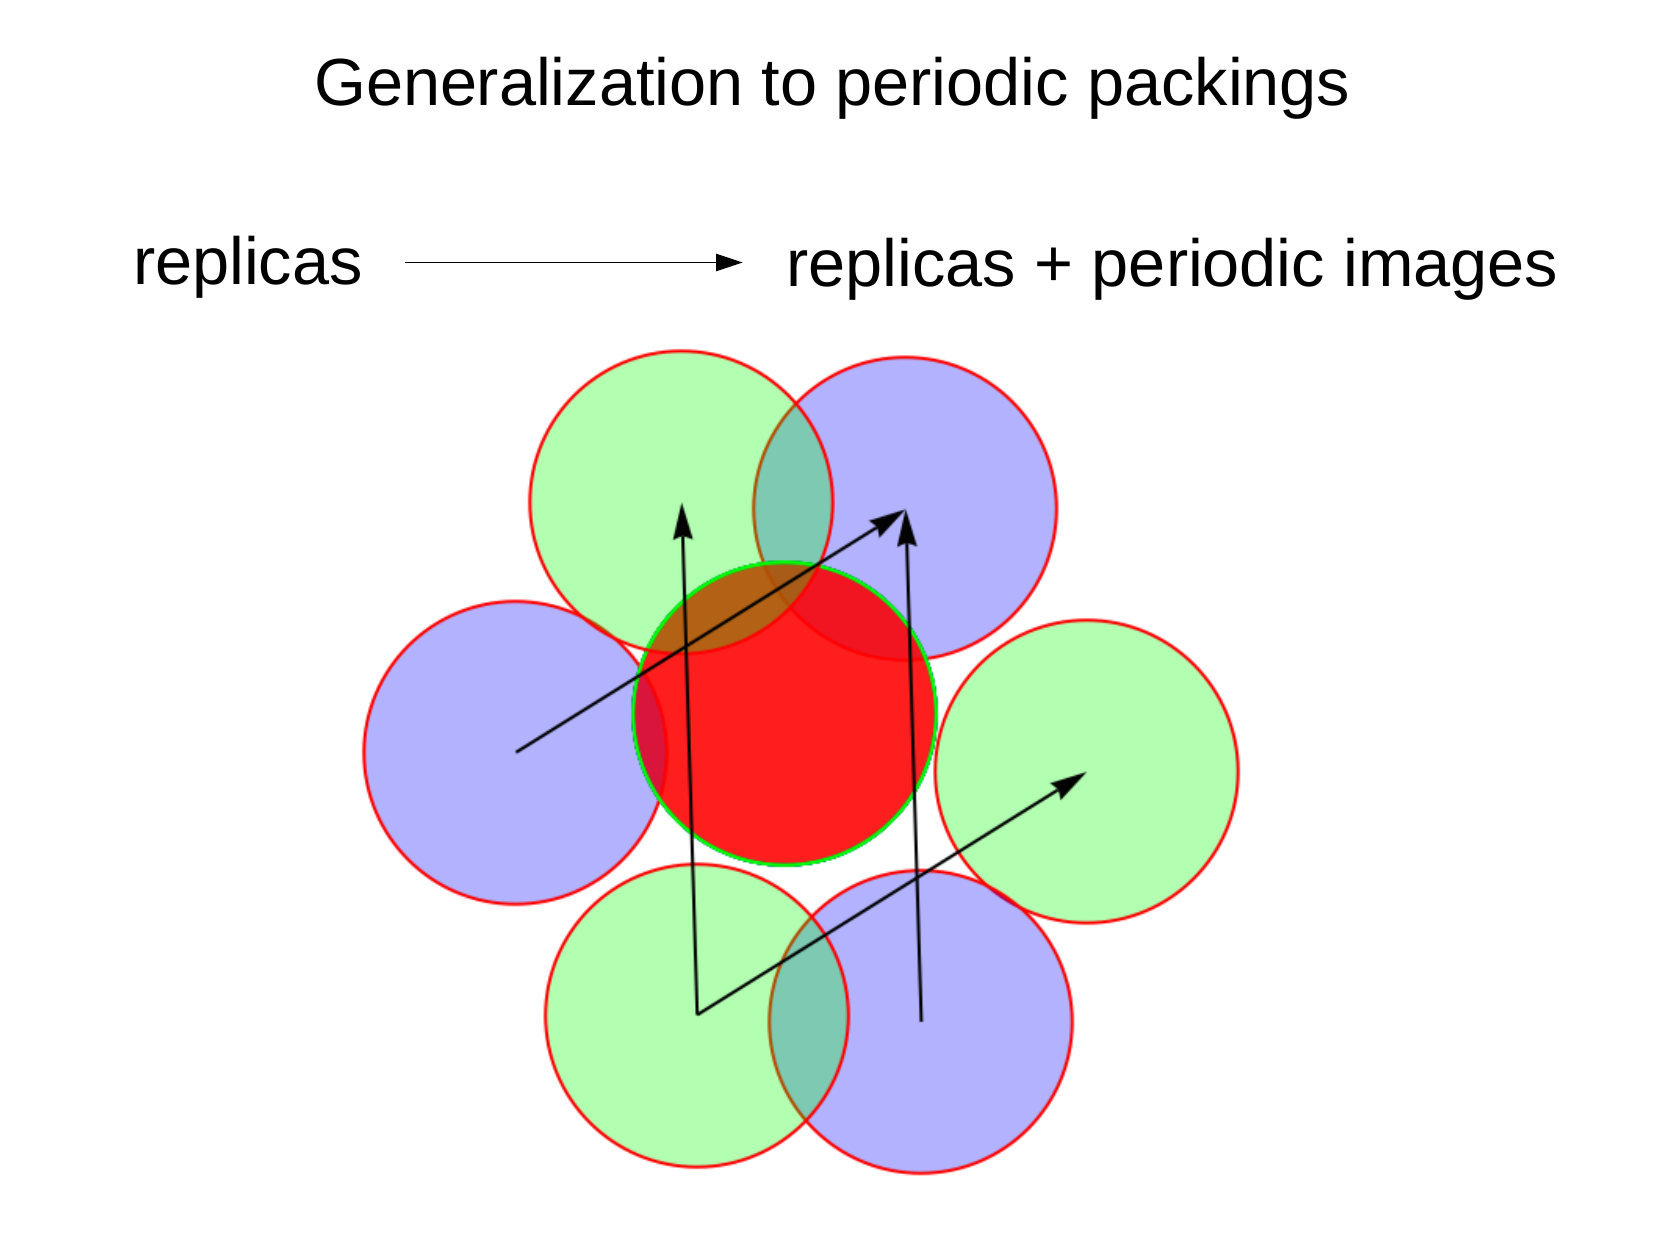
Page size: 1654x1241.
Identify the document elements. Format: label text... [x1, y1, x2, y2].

text_box Generalization to periodic packings [299, 37, 1372, 128]
text_box replicas + periodic images [771, 219, 1601, 309]
picture [342, 315, 1281, 1224]
text_box replicas [118, 217, 562, 307]
